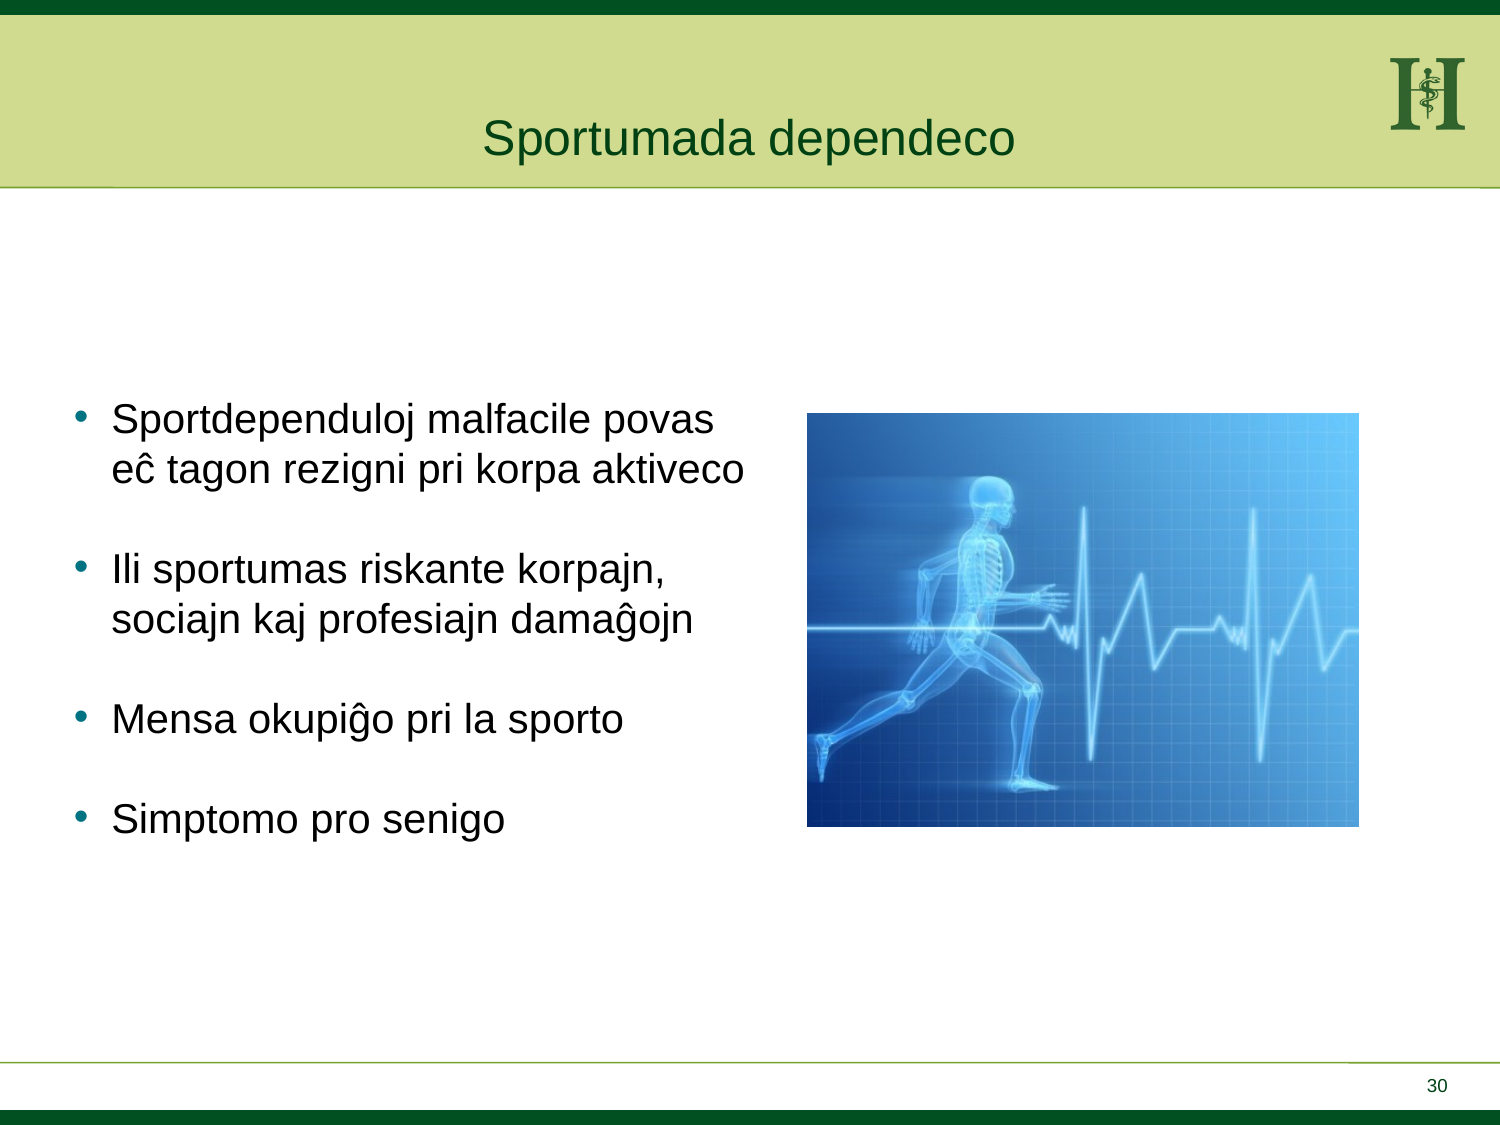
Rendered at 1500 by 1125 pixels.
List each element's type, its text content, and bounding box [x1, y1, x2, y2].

picture [807, 413, 1359, 827]
picture [0, 15, 1500, 186]
list Sportdependuloj malfacile povas eĉ tagon rezigni pri korpa aktiveco Ili sportumas riskante korpajn, sociajn kaj profesiajn damaĝojn Mensa okupiĝo pri la sporto Simptomo pro senigo [59, 383, 768, 1040]
title Sportumada dependeco [52, 9, 1447, 173]
